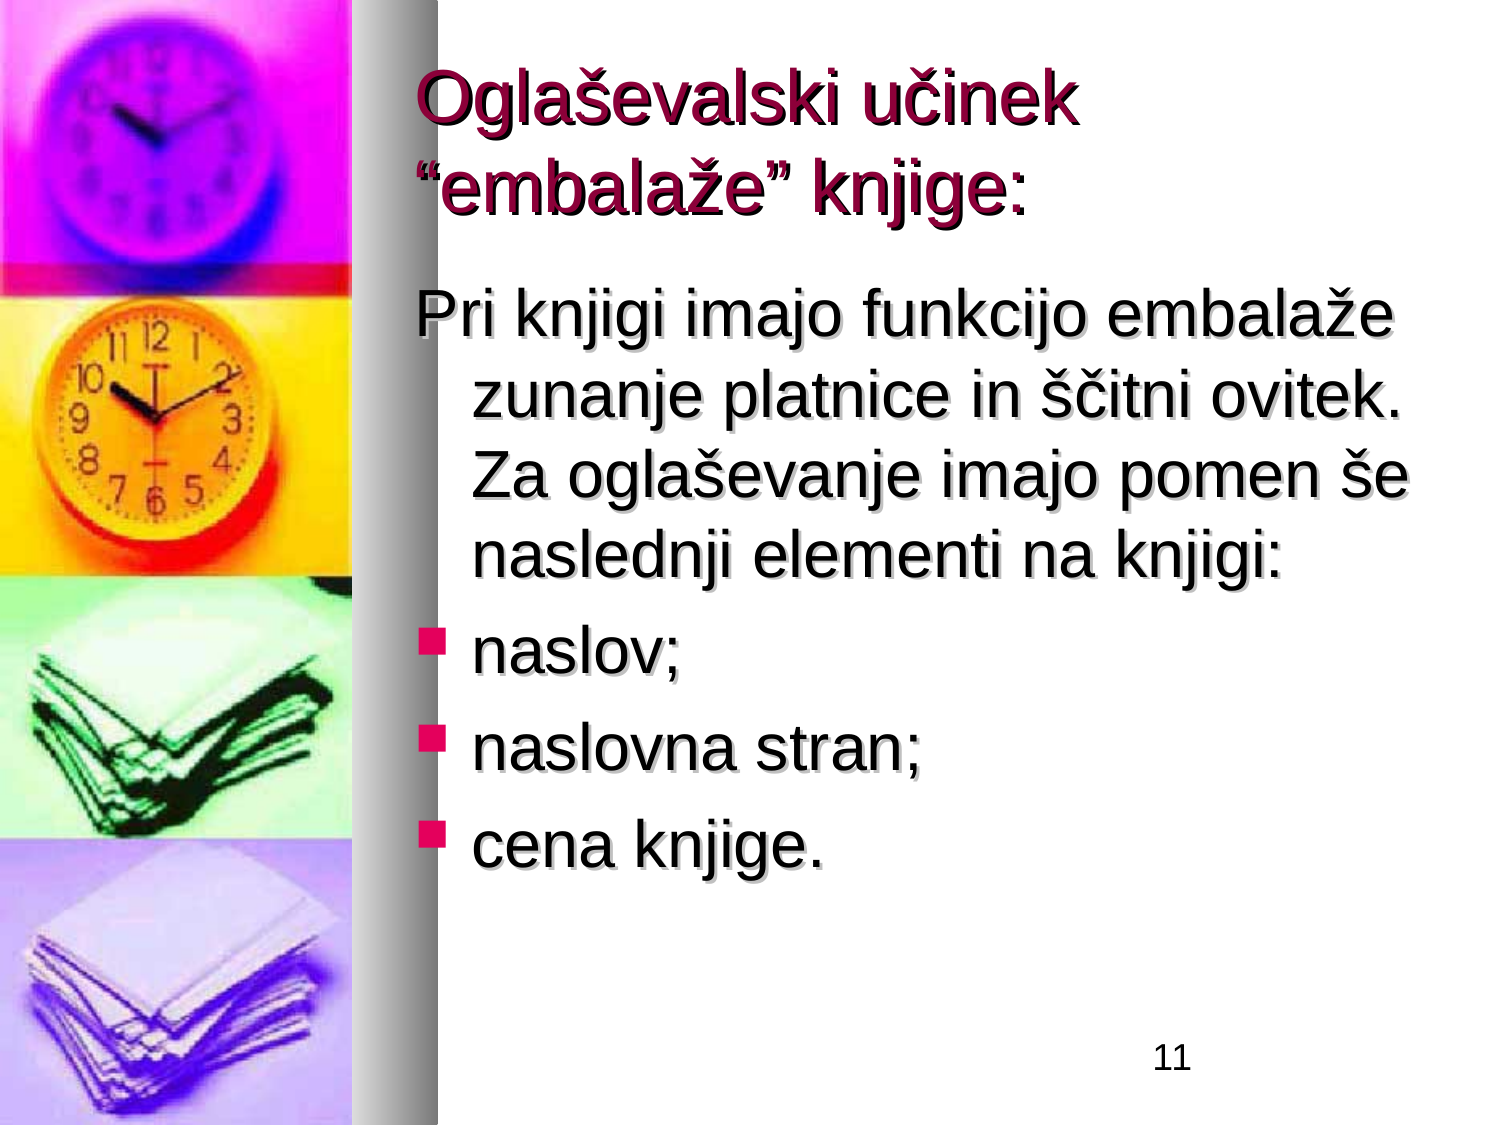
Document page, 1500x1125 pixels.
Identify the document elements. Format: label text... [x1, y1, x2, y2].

list Pri knjigi imajo funkcijo embalaže zunanje platnice in ščitni ovitek. Za oglaševanje imajo pomen še naslednji elementi na knjigi: naslov; naslovna stran; cena knjige. [399, 262, 1450, 1001]
title Oglaševalski učinek “embalaže” knjige: [399, 37, 1450, 238]
picture [0, 0, 352, 1125]
